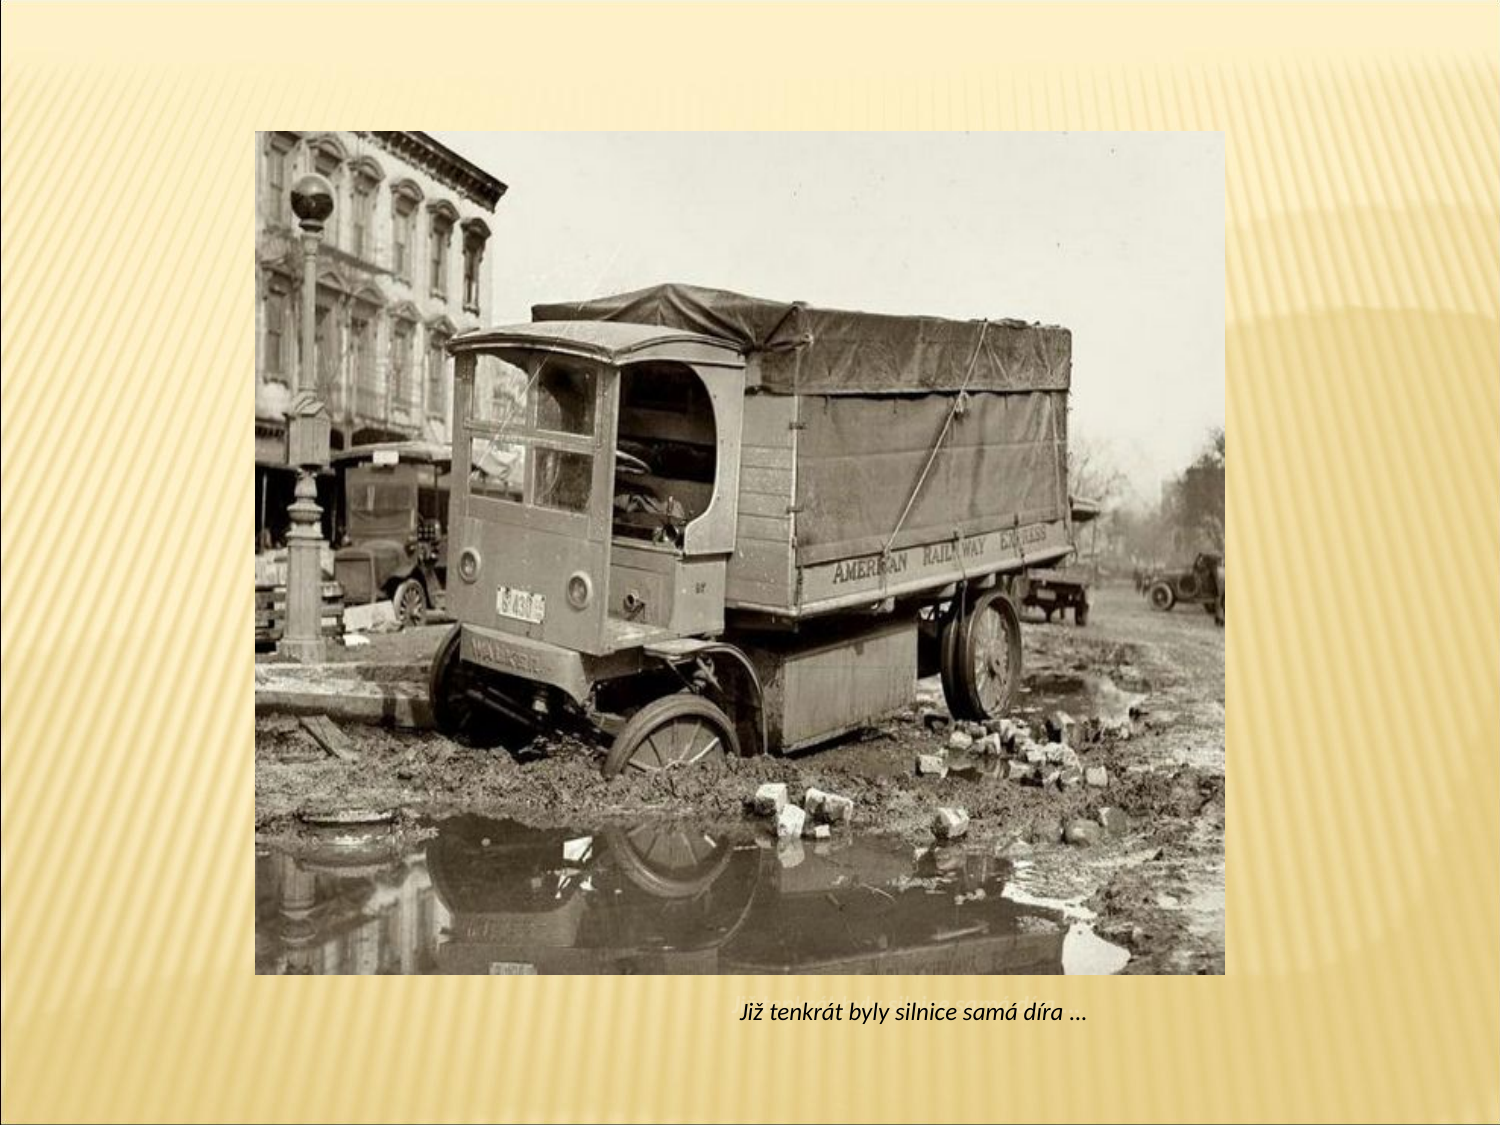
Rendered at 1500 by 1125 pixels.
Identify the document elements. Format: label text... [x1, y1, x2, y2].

text_box Již tenkrát byly silnice samá díra … [724, 987, 1276, 1033]
picture [0, 0, 1500, 1125]
